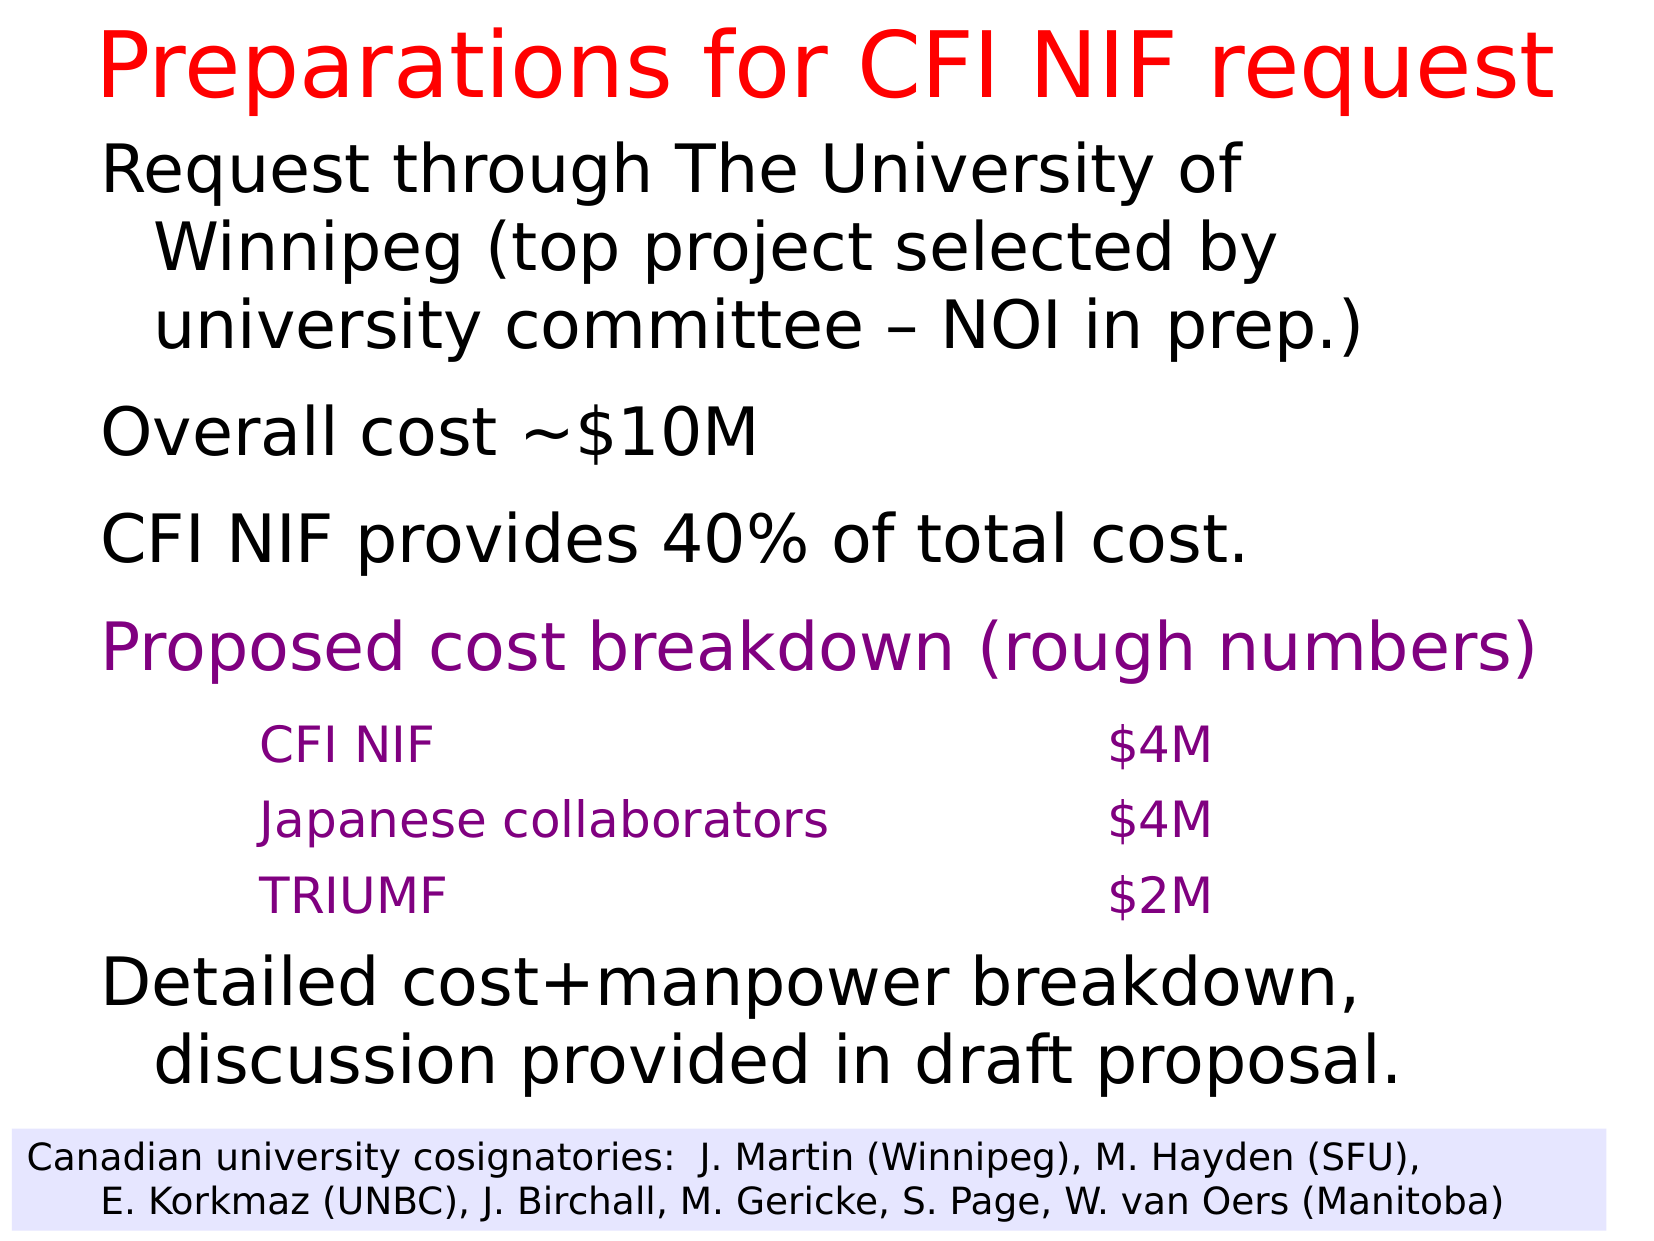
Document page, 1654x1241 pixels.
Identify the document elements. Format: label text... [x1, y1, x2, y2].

list Request through The University of Winnipeg (top project selected by university committee – NOI in prep.) Overall cost ~$10M CFI NIF provides 40% of total cost. Proposed cost breakdown (rough numbers) CFI NIF $4M Japanese collaborators $4M TRIUMF $2M Detailed cost+manpower breakdown, discussion provided in draft proposal. [82, 130, 1571, 1099]
title Preparations for CFI NIF request [82, 12, 1571, 120]
text_box Canadian university cosignatories: J. Martin (Winnipeg), M. Hayden (SFU), E. Korkmaz (UNBC), J. Birchall, M. Gericke, S. Page, W. van Oers (Manitoba) [11, 1128, 1607, 1231]
